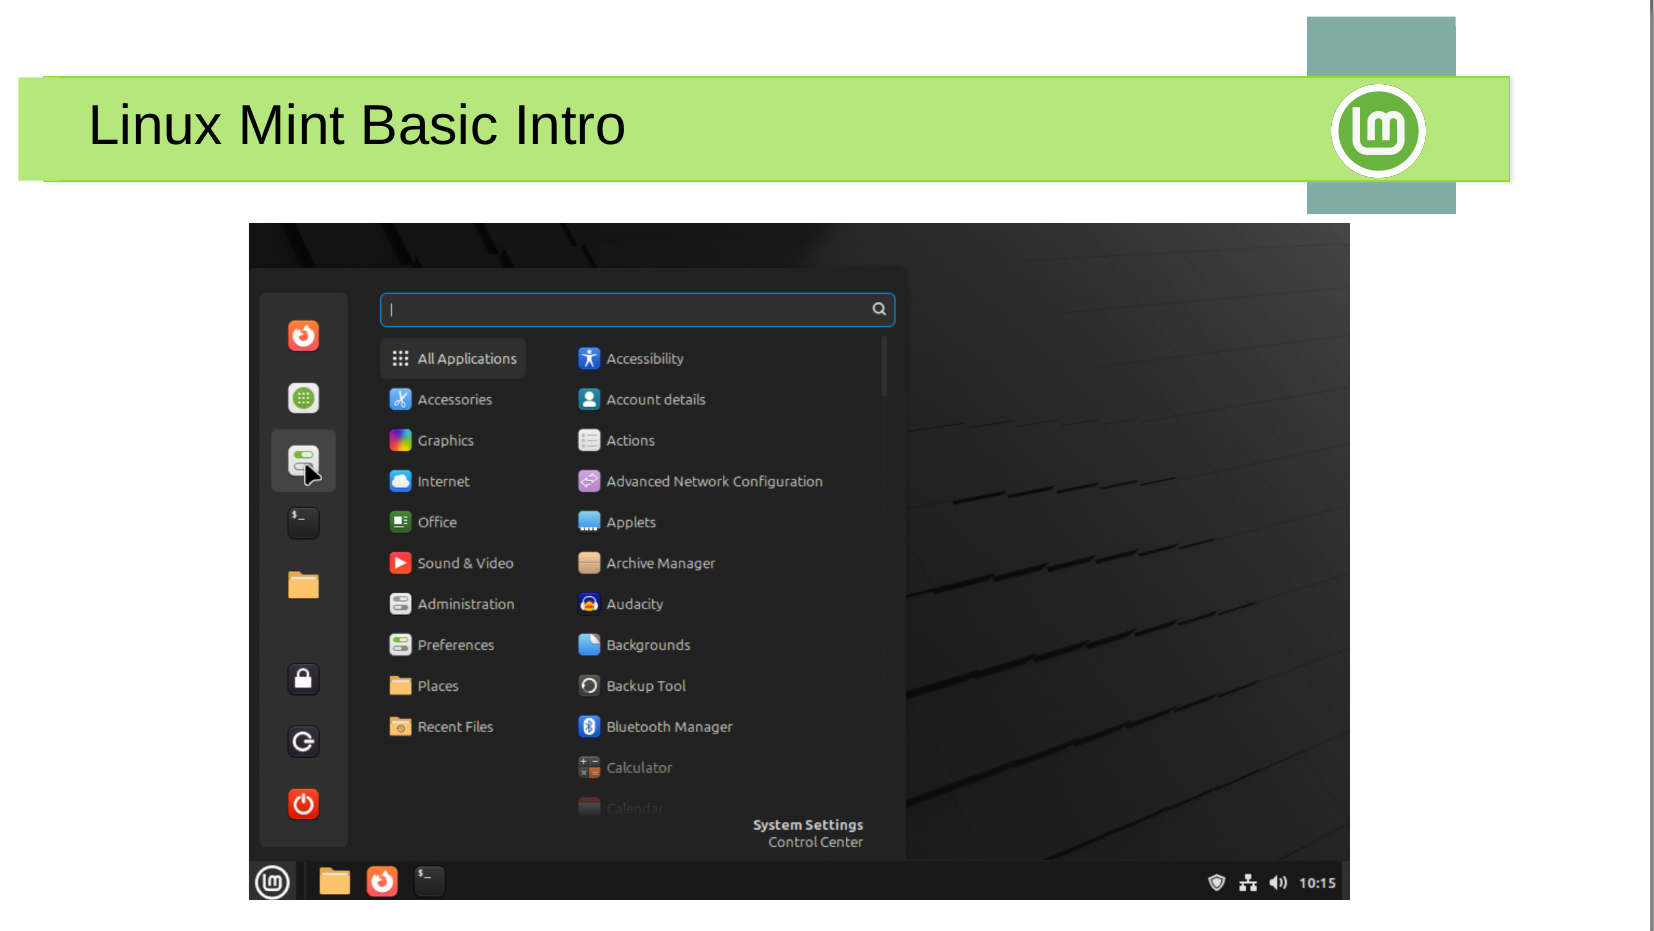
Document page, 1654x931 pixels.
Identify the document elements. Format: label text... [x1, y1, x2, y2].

title Linux Mint Basic Intro [88, 73, 1506, 178]
picture [1331, 84, 1426, 178]
picture [248, 223, 1351, 901]
